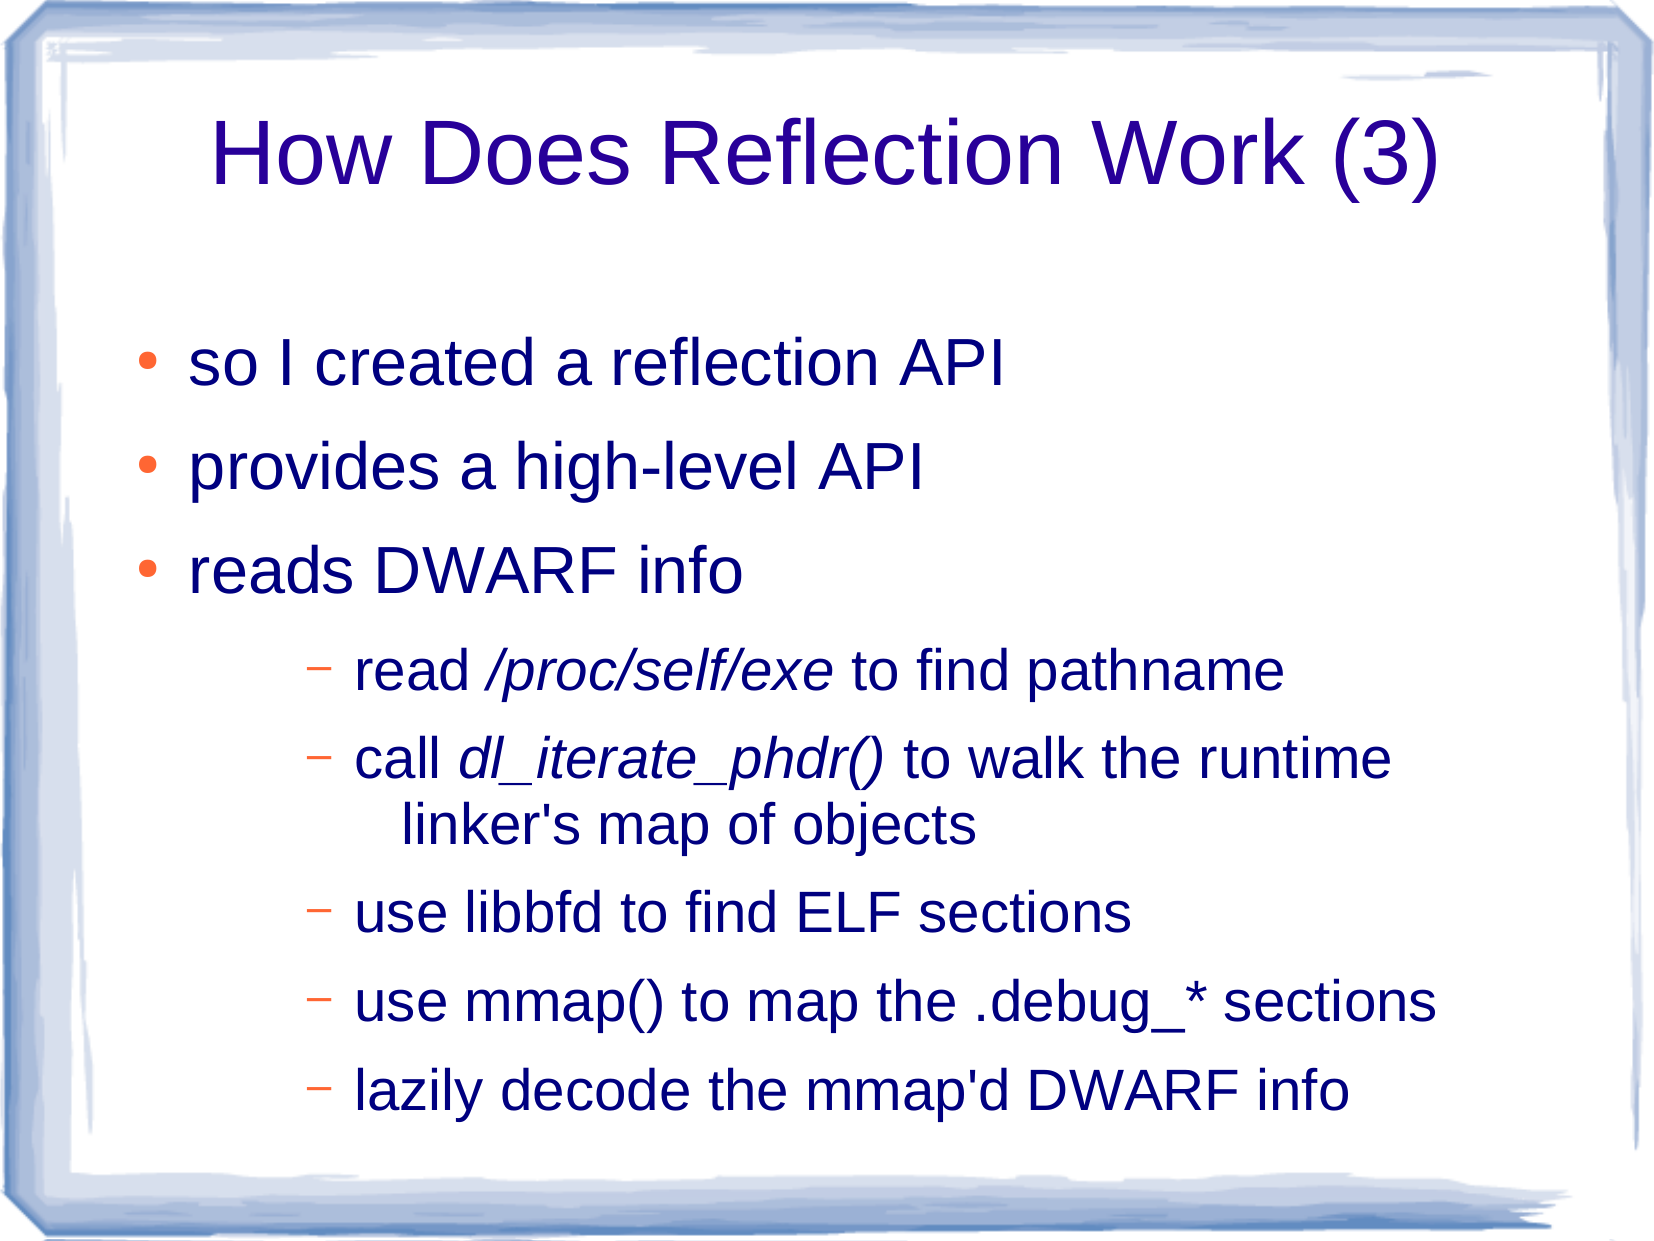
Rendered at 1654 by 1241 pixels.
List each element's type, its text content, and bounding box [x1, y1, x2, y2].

list so I created a reflection API provides a high-level API reads DWARF info read /proc/self/exe to find pathname call dl_iterate_phdr() to walk the runtime linker's map of objects use libbfd to find ELF sections use mmap() to map the .debug_* sections lazily decode the mmap'd DWARF info [118, 324, 1571, 1129]
title How Does Reflection Work (3) [82, 56, 1571, 250]
picture [0, 0, 1654, 1241]
